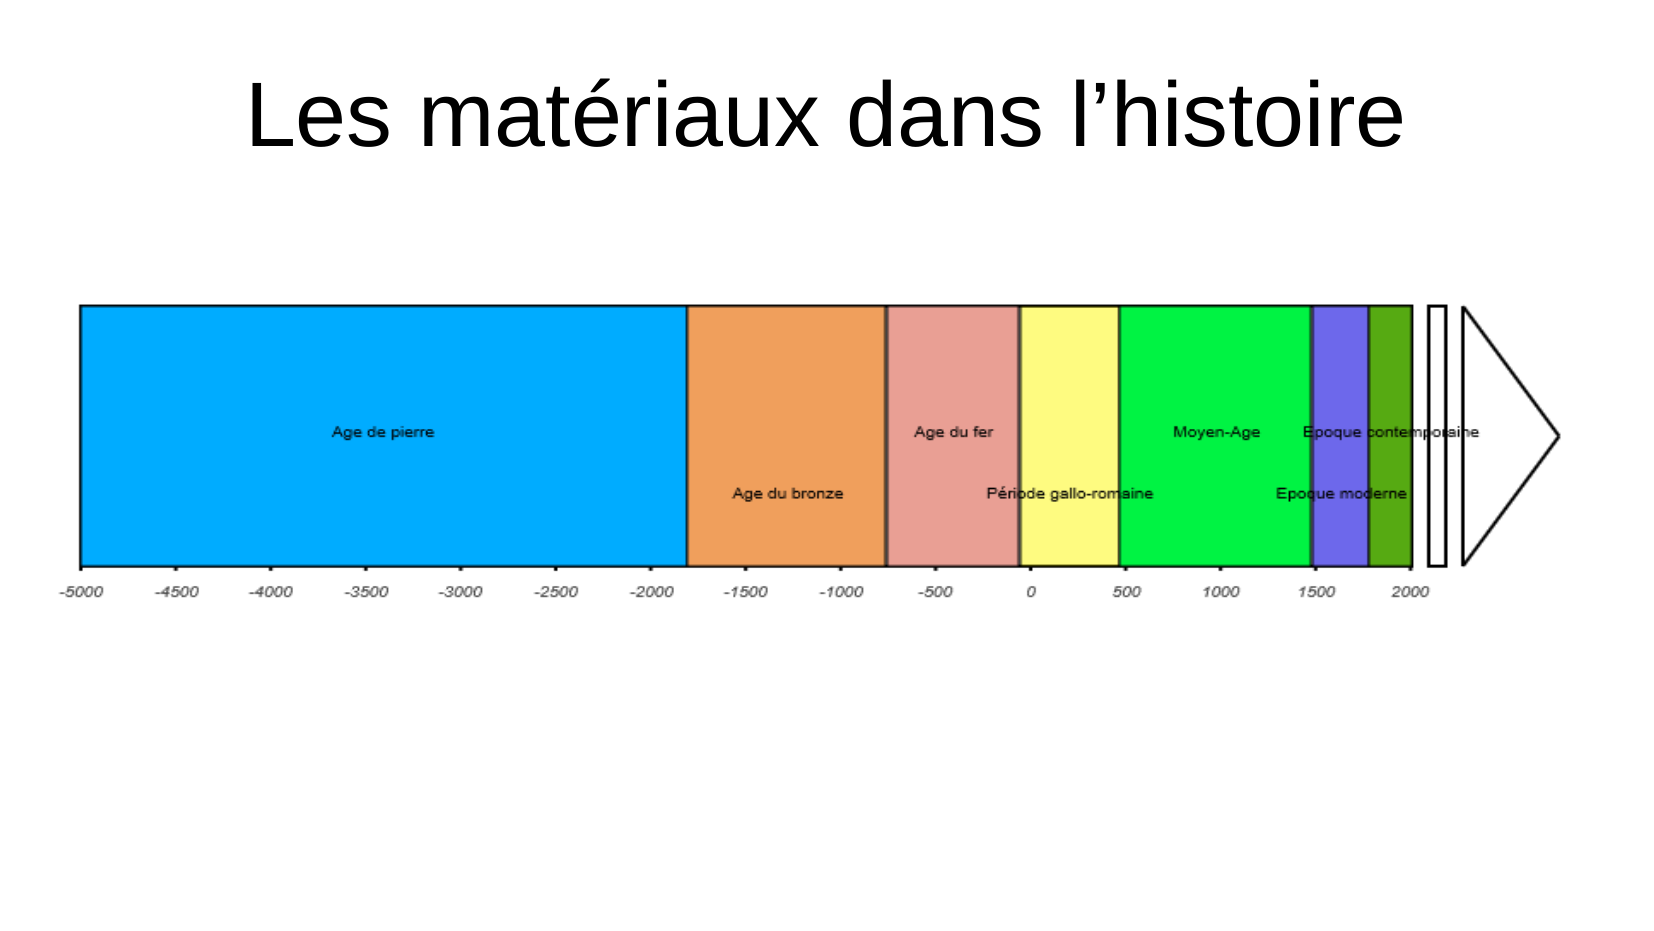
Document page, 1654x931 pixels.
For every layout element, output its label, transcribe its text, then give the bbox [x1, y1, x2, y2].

picture [47, 291, 1619, 662]
title Les matériaux dans l’histoire [82, 37, 1571, 193]
